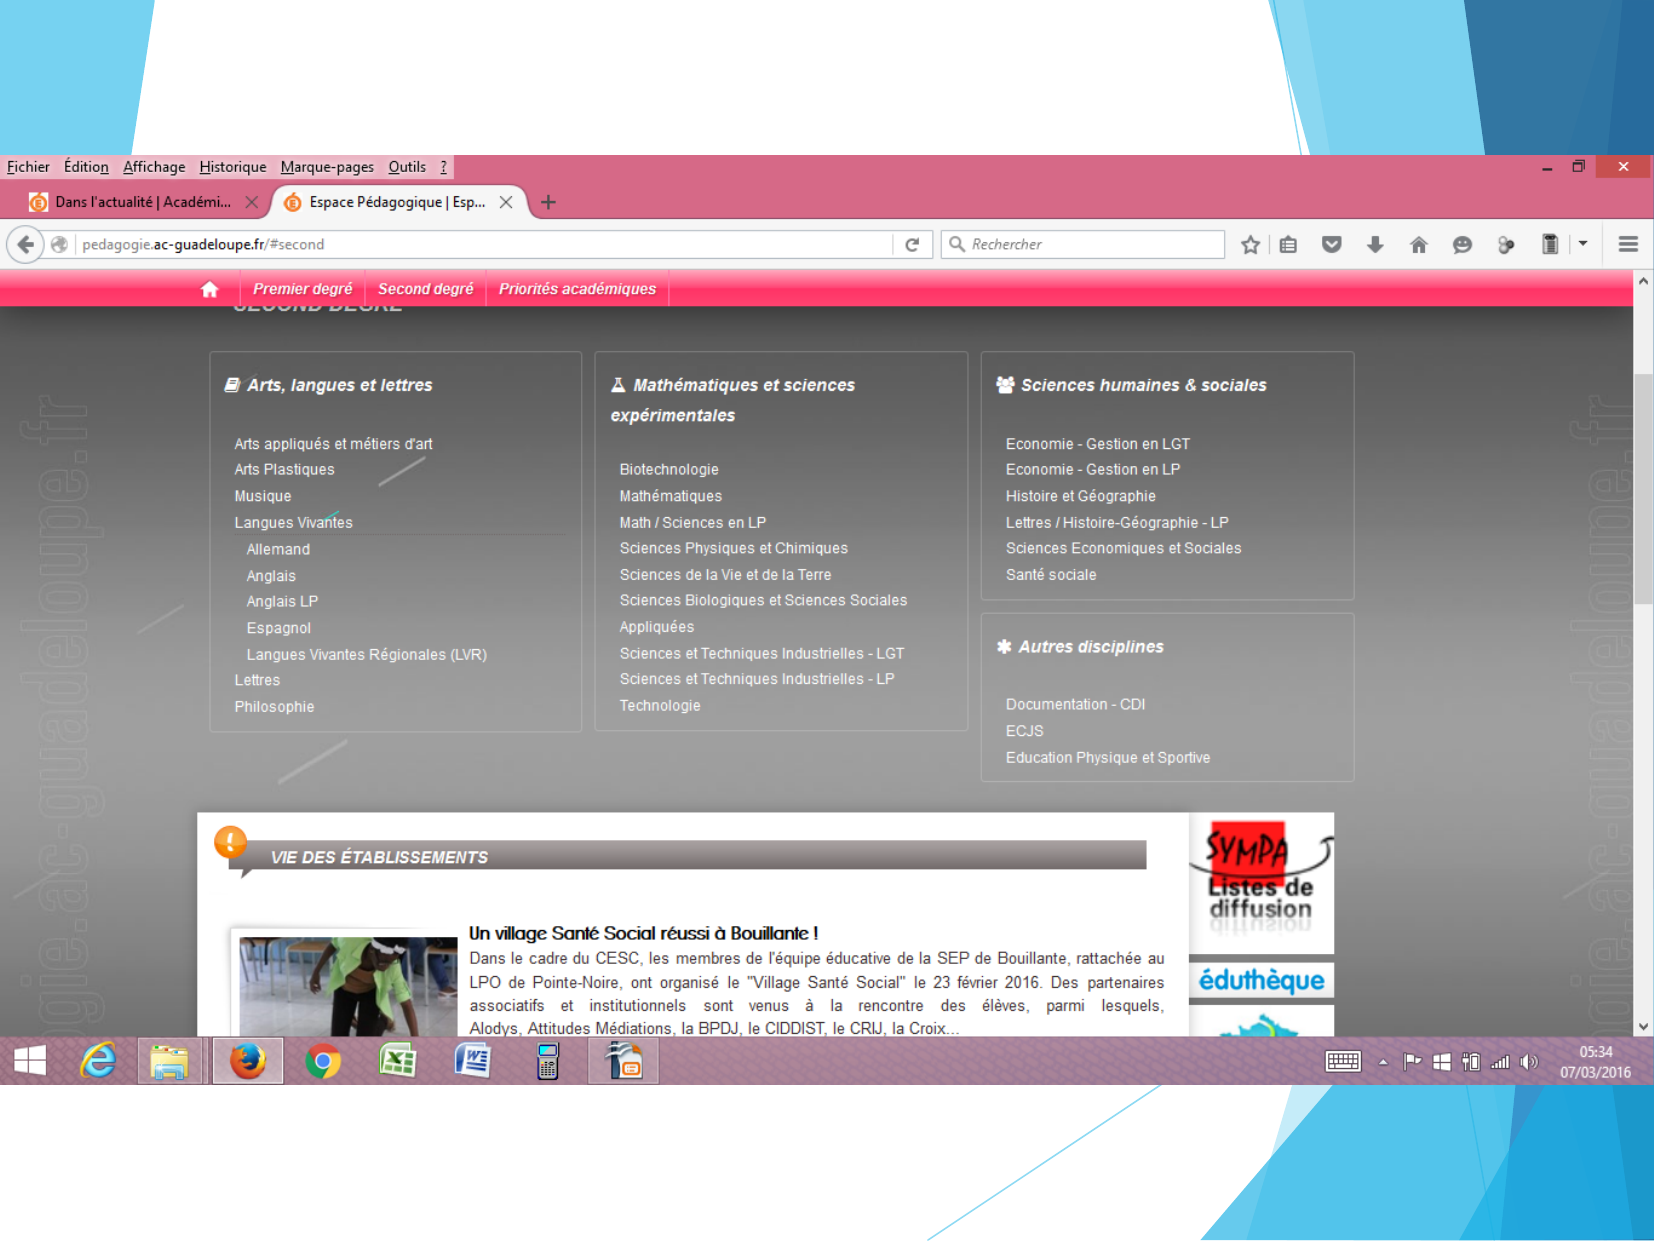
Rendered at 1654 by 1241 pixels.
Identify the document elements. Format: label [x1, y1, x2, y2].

picture [0, 155, 1654, 1085]
